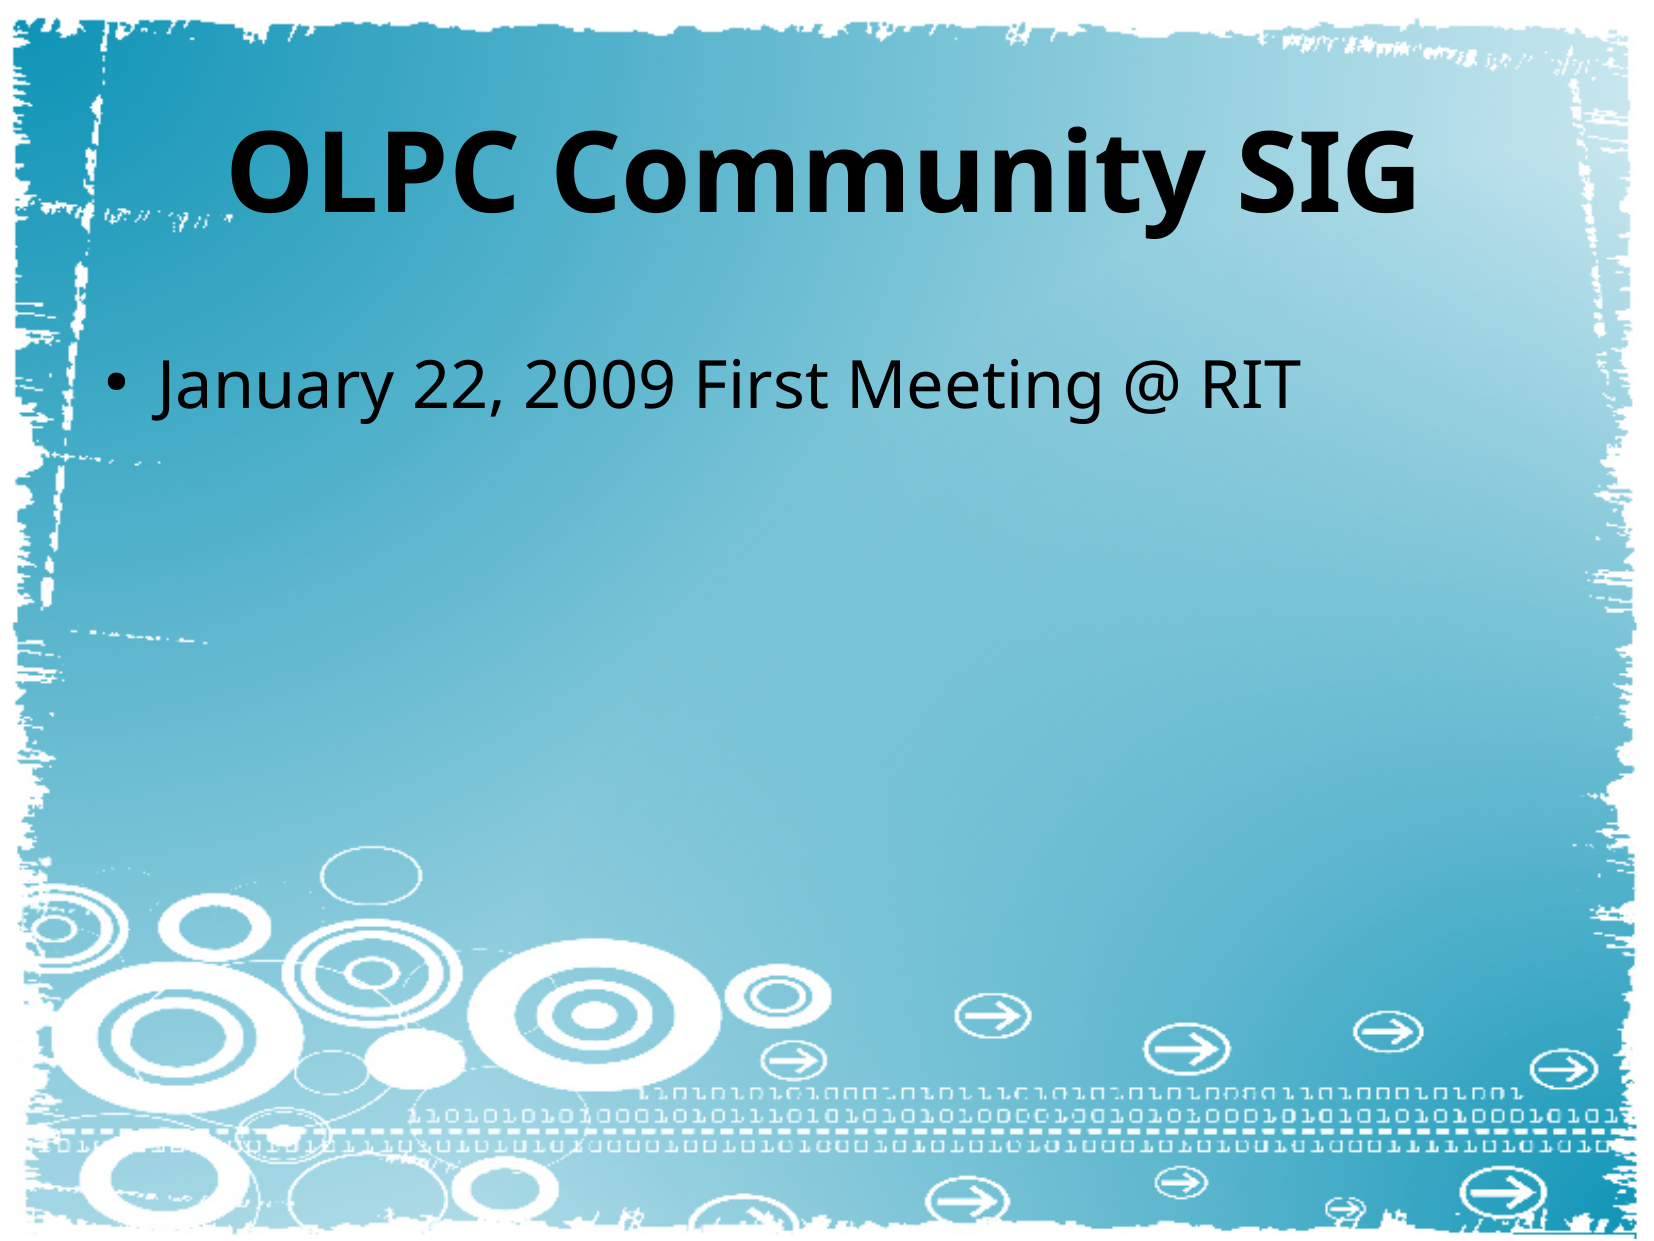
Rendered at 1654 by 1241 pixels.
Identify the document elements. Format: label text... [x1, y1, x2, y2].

list January 22, 2009 First Meeting @ RIT [86, 337, 1576, 1210]
picture [1, 1, 1652, 1239]
title OLPC Community SIG [37, 37, 1613, 301]
